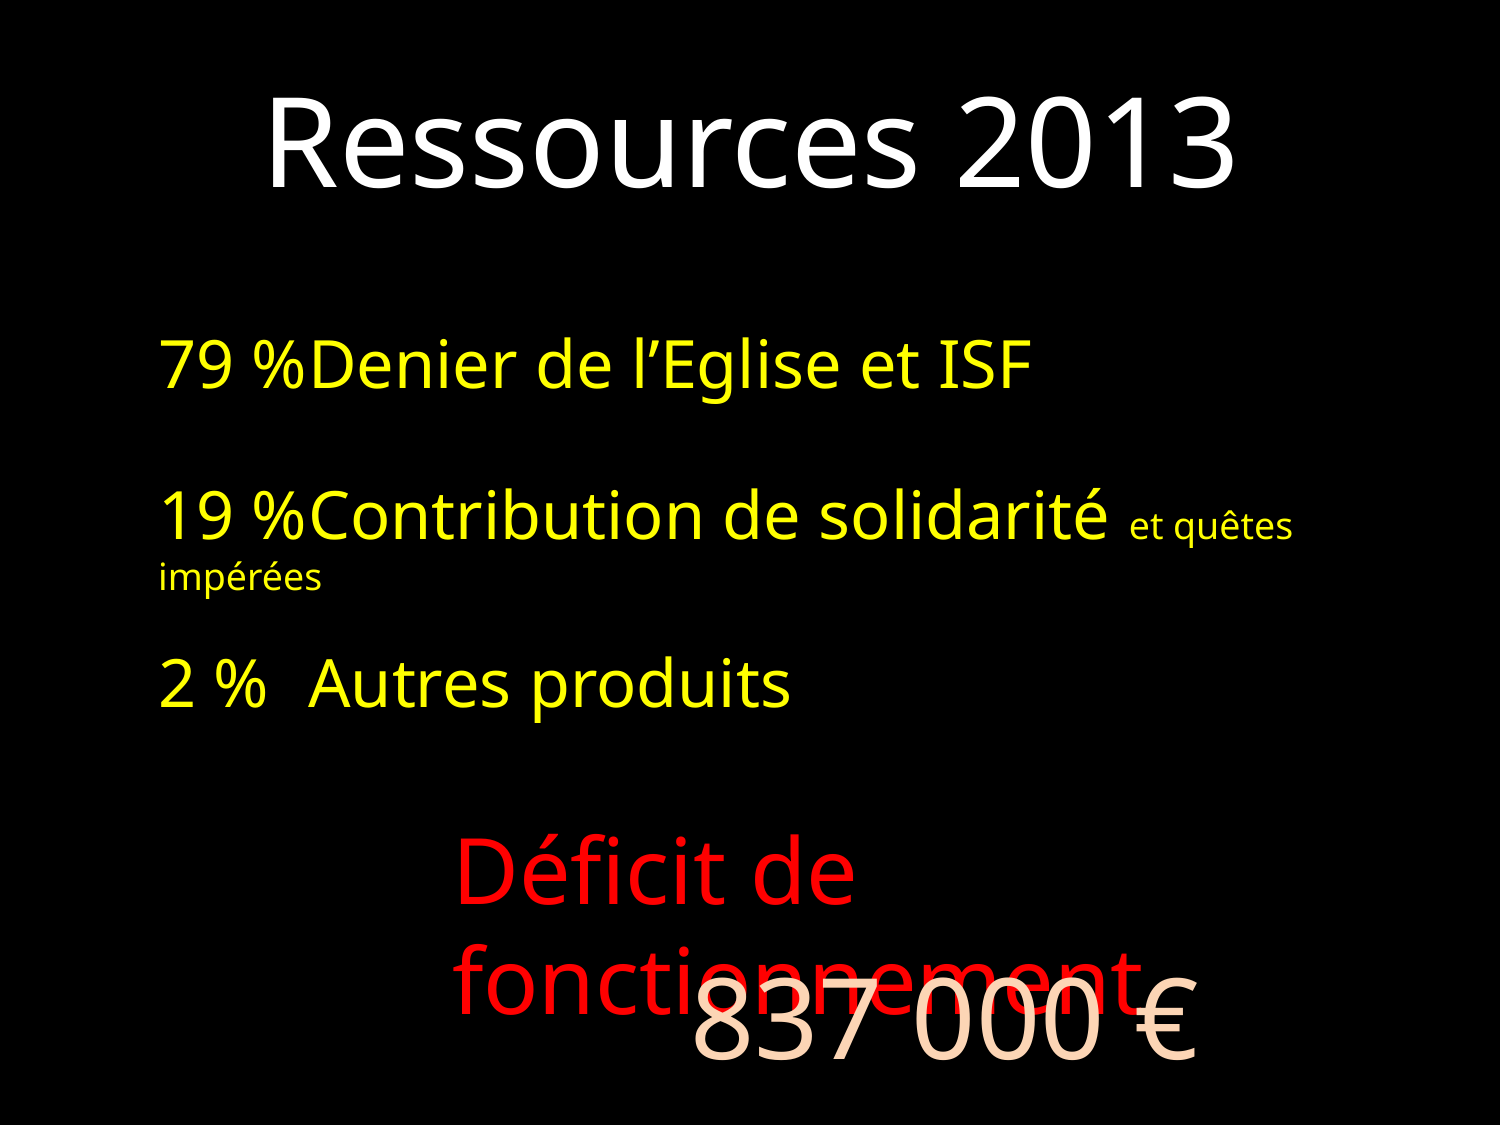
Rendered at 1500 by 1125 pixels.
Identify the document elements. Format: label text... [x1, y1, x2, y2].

text_box 2 % Autres produits [143, 627, 1388, 734]
title 837 000 € [675, 923, 1447, 1106]
text_box 79 % Denier de l’Eglise et ISF [143, 302, 1412, 421]
text_box Ressources 2013 [5, 42, 1497, 232]
text_box 19 % Contribution de solidarité et quêtes impérées [143, 465, 1400, 584]
text_box Déficit de fonctionnement [437, 805, 1447, 965]
